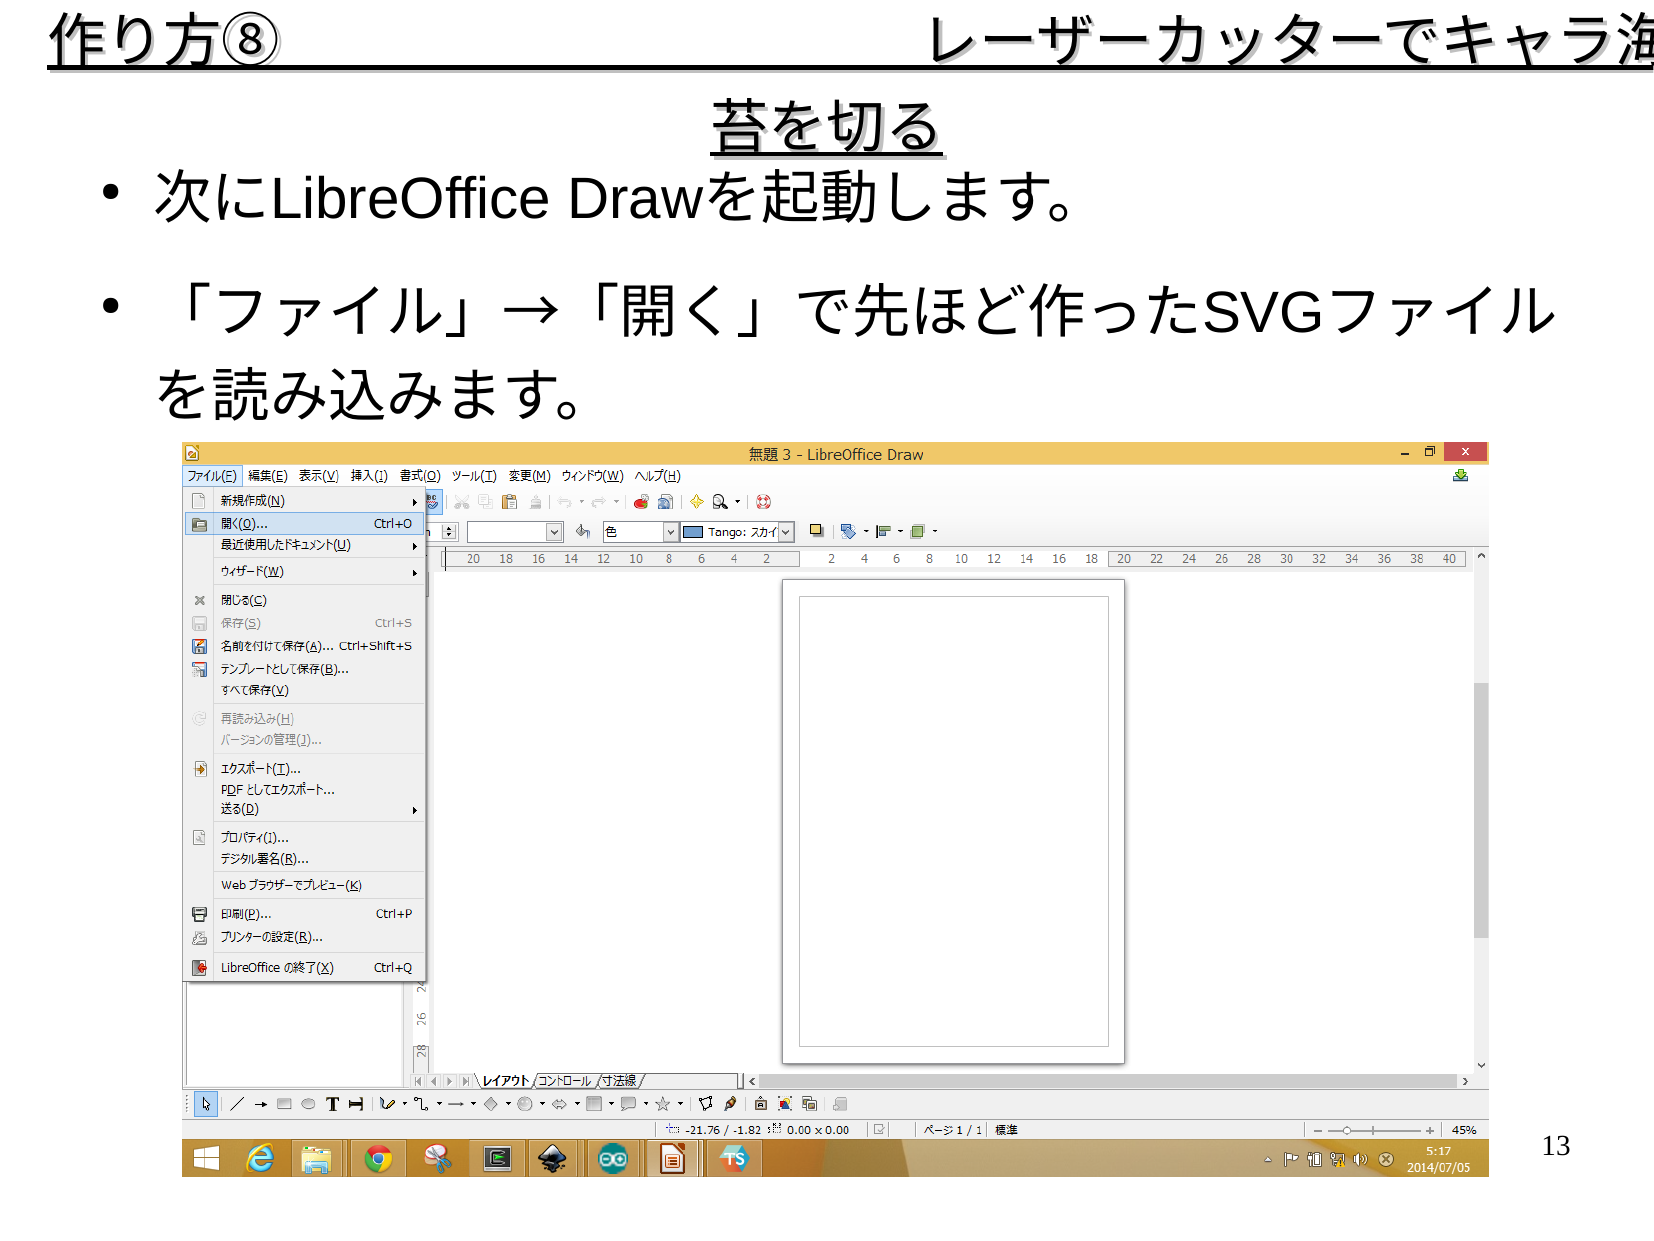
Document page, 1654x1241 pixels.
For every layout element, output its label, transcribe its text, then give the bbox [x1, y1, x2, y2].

list 次にLibreOffice Drawを起動します。 「ファイル」→「開く」で先ほど作ったSVGファイルを読み込みます。 [82, 178, 1571, 871]
picture [182, 871, 1489, 1177]
title 作り方⑧ レーザーカッターでキャラ海苔を切る [0, 0, 1654, 178]
